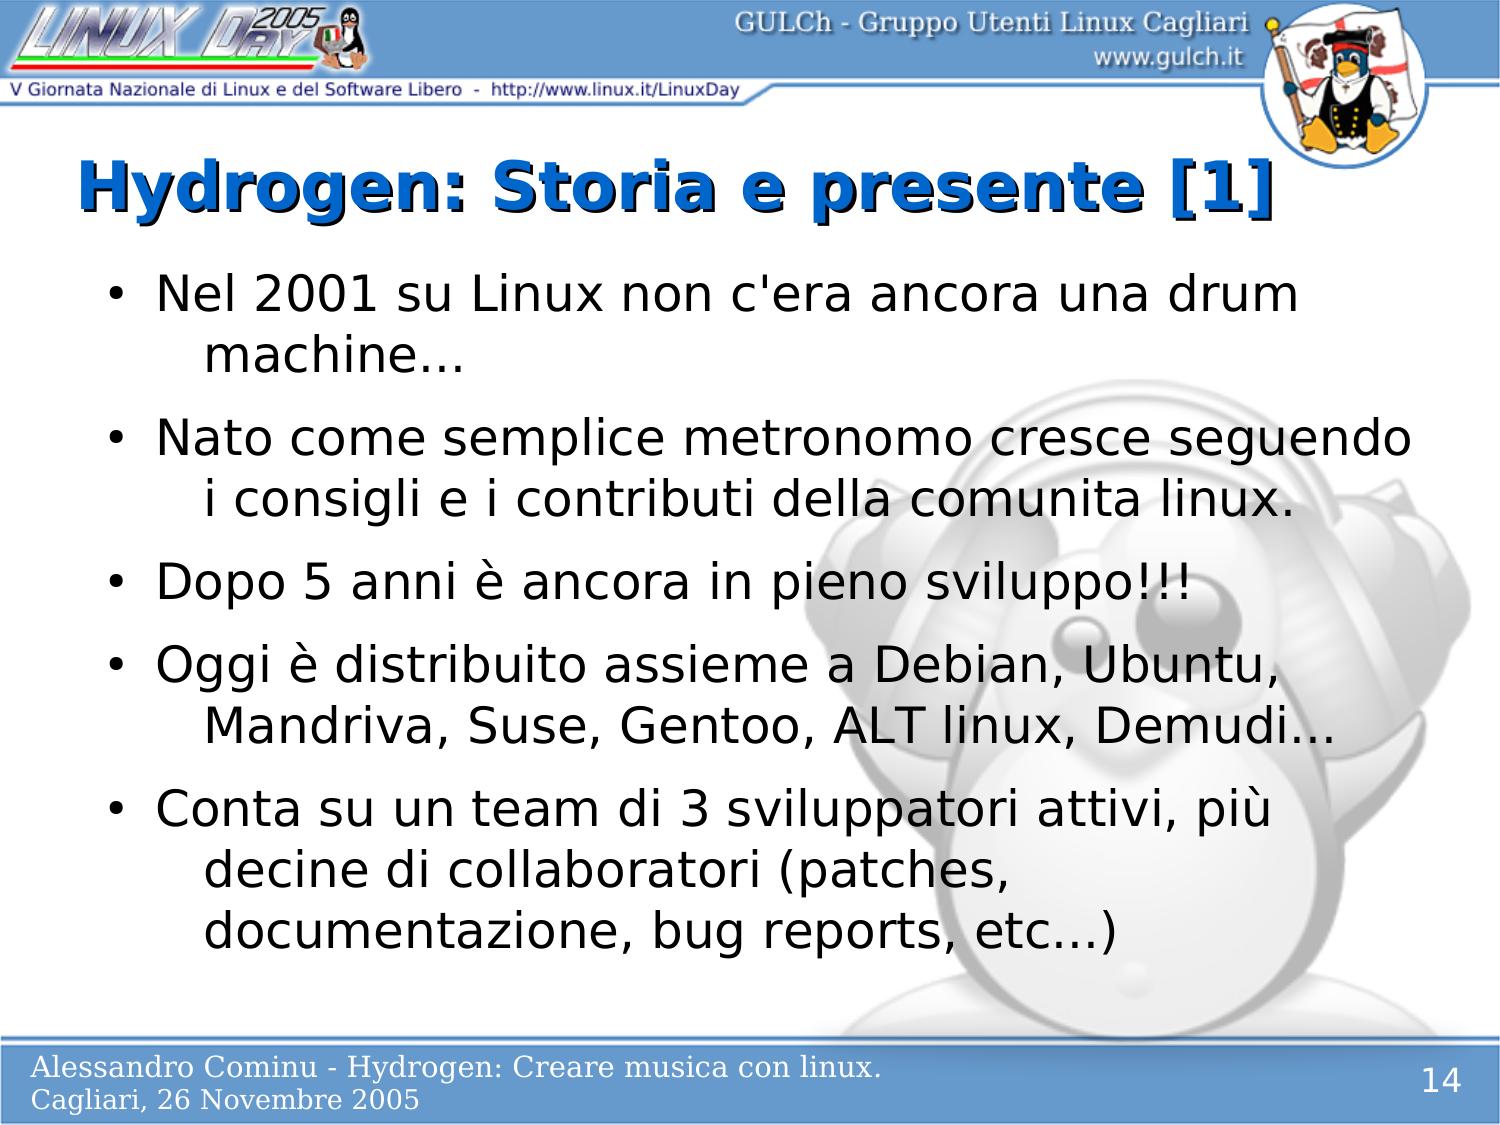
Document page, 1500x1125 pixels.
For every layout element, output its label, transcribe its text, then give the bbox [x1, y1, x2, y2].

picture [759, 1063, 767, 1076]
title Hydrogen: Storia e presente [1] [75, 133, 1359, 242]
list Nel 2001 su Linux non c'era ancora una drum machine... Nato come semplice metronomo cresce seguendo i consigli e i contributi della comunita linux. Dopo 5 anni è ancora in pieno sviluppo!!! Oggi è distribuito assieme a Debian, Ubuntu, Mandriva, Suse, Gentoo, ALT linux, Demudi... Conta su un team di 3 sviluppatori attivi, più decine di collaboratori (patches, documentazione, bug reports, etc...) [75, 262, 1426, 1013]
picture [0, 0, 1500, 1125]
